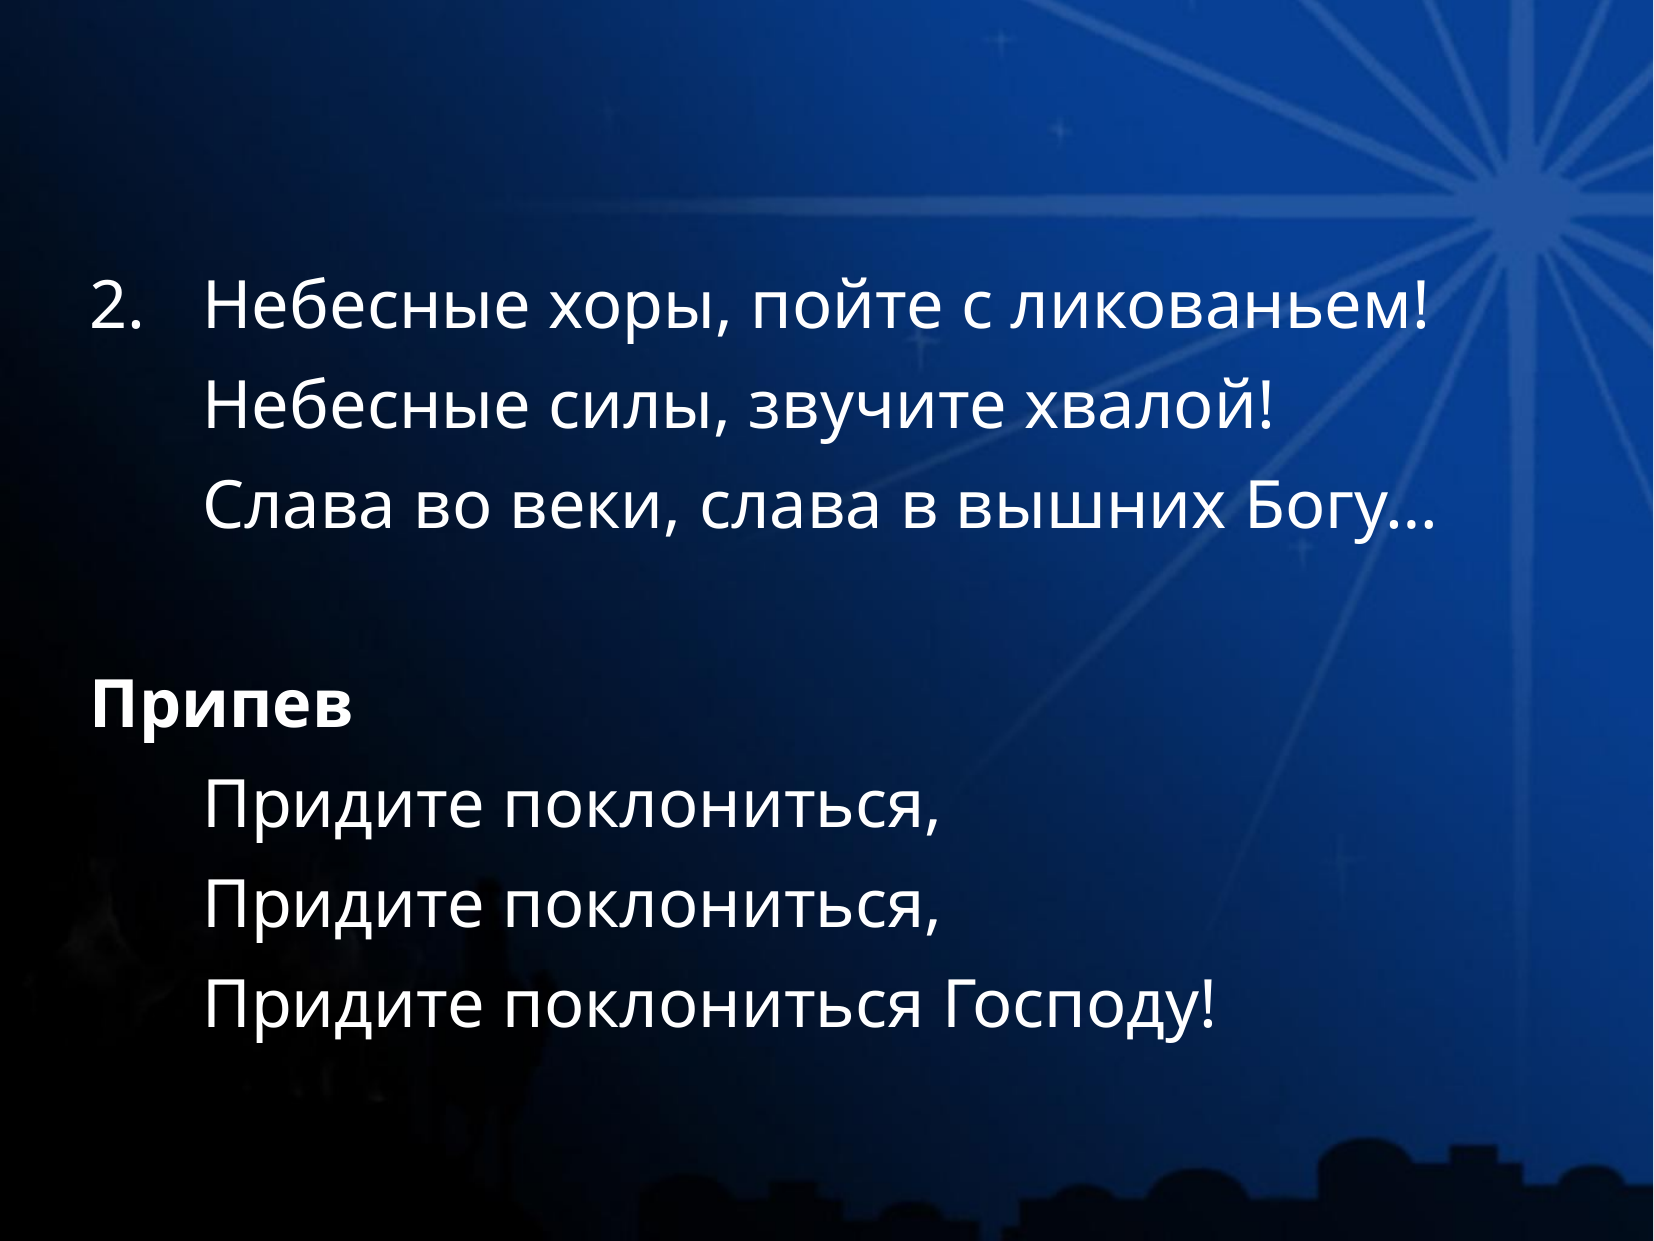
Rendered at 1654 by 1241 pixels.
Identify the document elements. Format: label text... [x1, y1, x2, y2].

picture [0, 0, 1654, 1241]
text_box 2. Небесные хоры, пойте с ликованьем! Небесные силы, звучите хвалой! Слава во веки, слава в вышних Богу… Припев Придите поклониться, Придите поклониться, Придите поклониться Господу! [75, 150, 1576, 1163]
